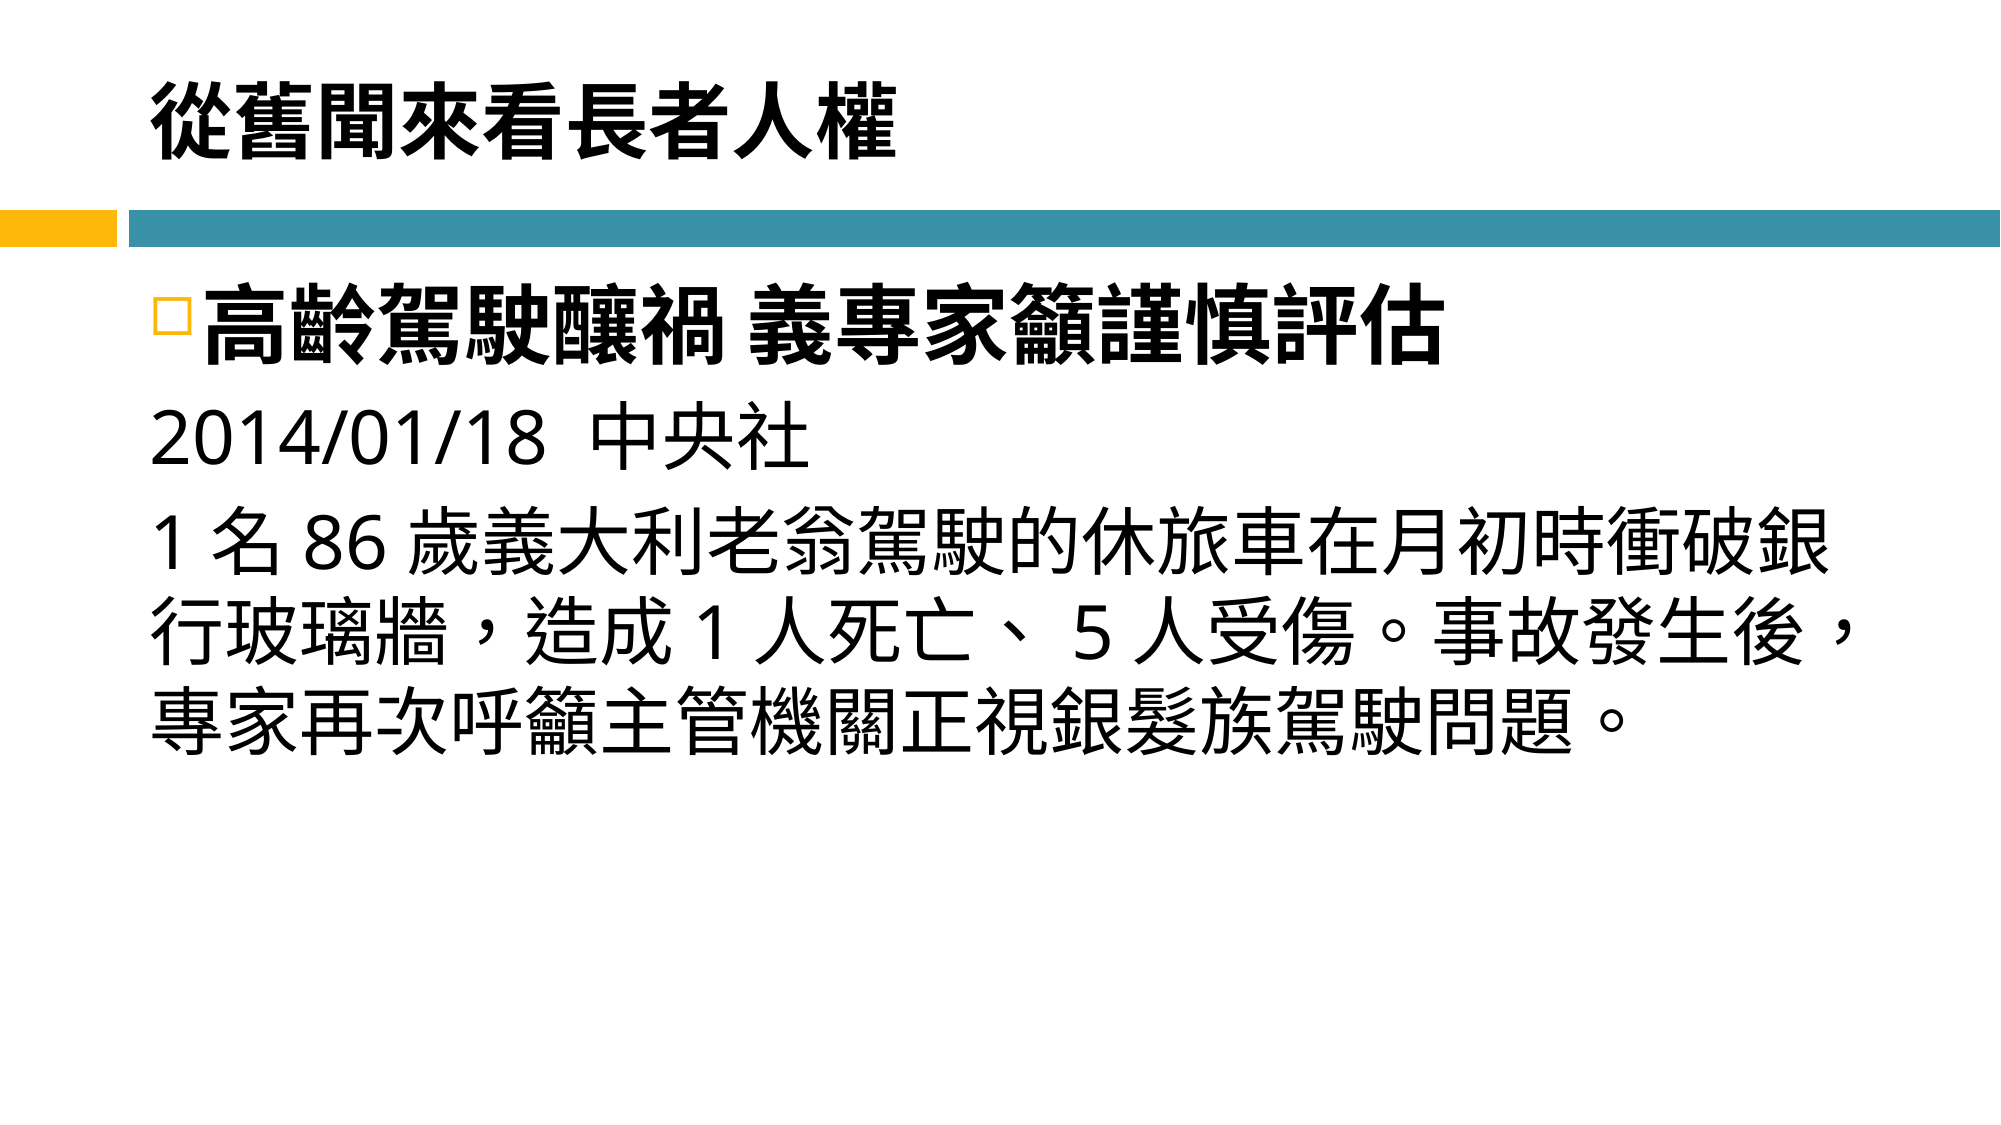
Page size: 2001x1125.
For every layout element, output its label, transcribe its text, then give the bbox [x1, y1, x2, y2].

list 高齡駕駛釀禍 義專家籲謹慎評估 2014/01/18 中央社 1名86歲義大利老翁駕駛的休旅車在月初時衝破銀行玻璃牆，造成1人死亡、5人受傷。事故發生後，專家再次呼籲主管機關正視銀髮族駕駛問題。 [134, 262, 1918, 1000]
title 從舊聞來看長者人權 [134, 37, 1918, 201]
